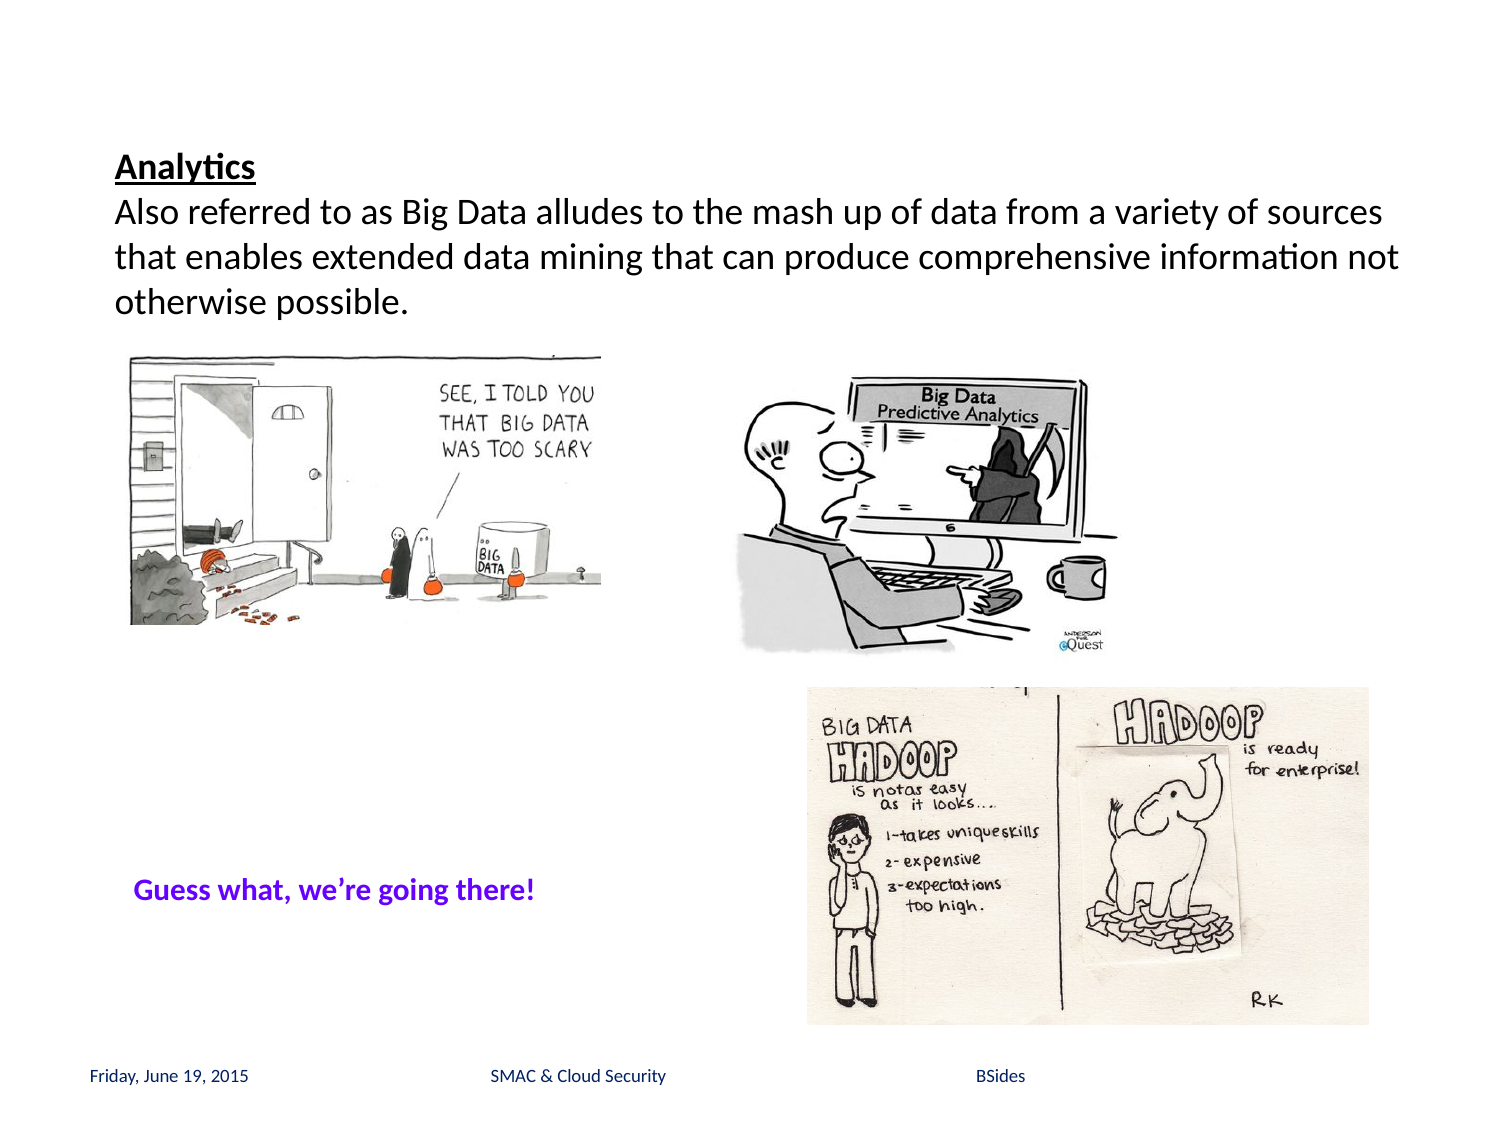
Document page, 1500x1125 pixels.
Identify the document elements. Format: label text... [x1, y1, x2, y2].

text_box Friday, June 19, 2015 SMAC & Cloud Security BSides [74, 1042, 1395, 1103]
text_box Analytics Also referred to as Big Data alludes to the mash up of data from a variety of sources that enables extended data mining that can produce comprehensive information not otherwise possible. [99, 134, 1425, 332]
picture [807, 687, 1369, 1025]
picture [720, 359, 1137, 663]
text_box Guess what, we’re going there! [118, 861, 720, 923]
picture [125, 355, 601, 625]
